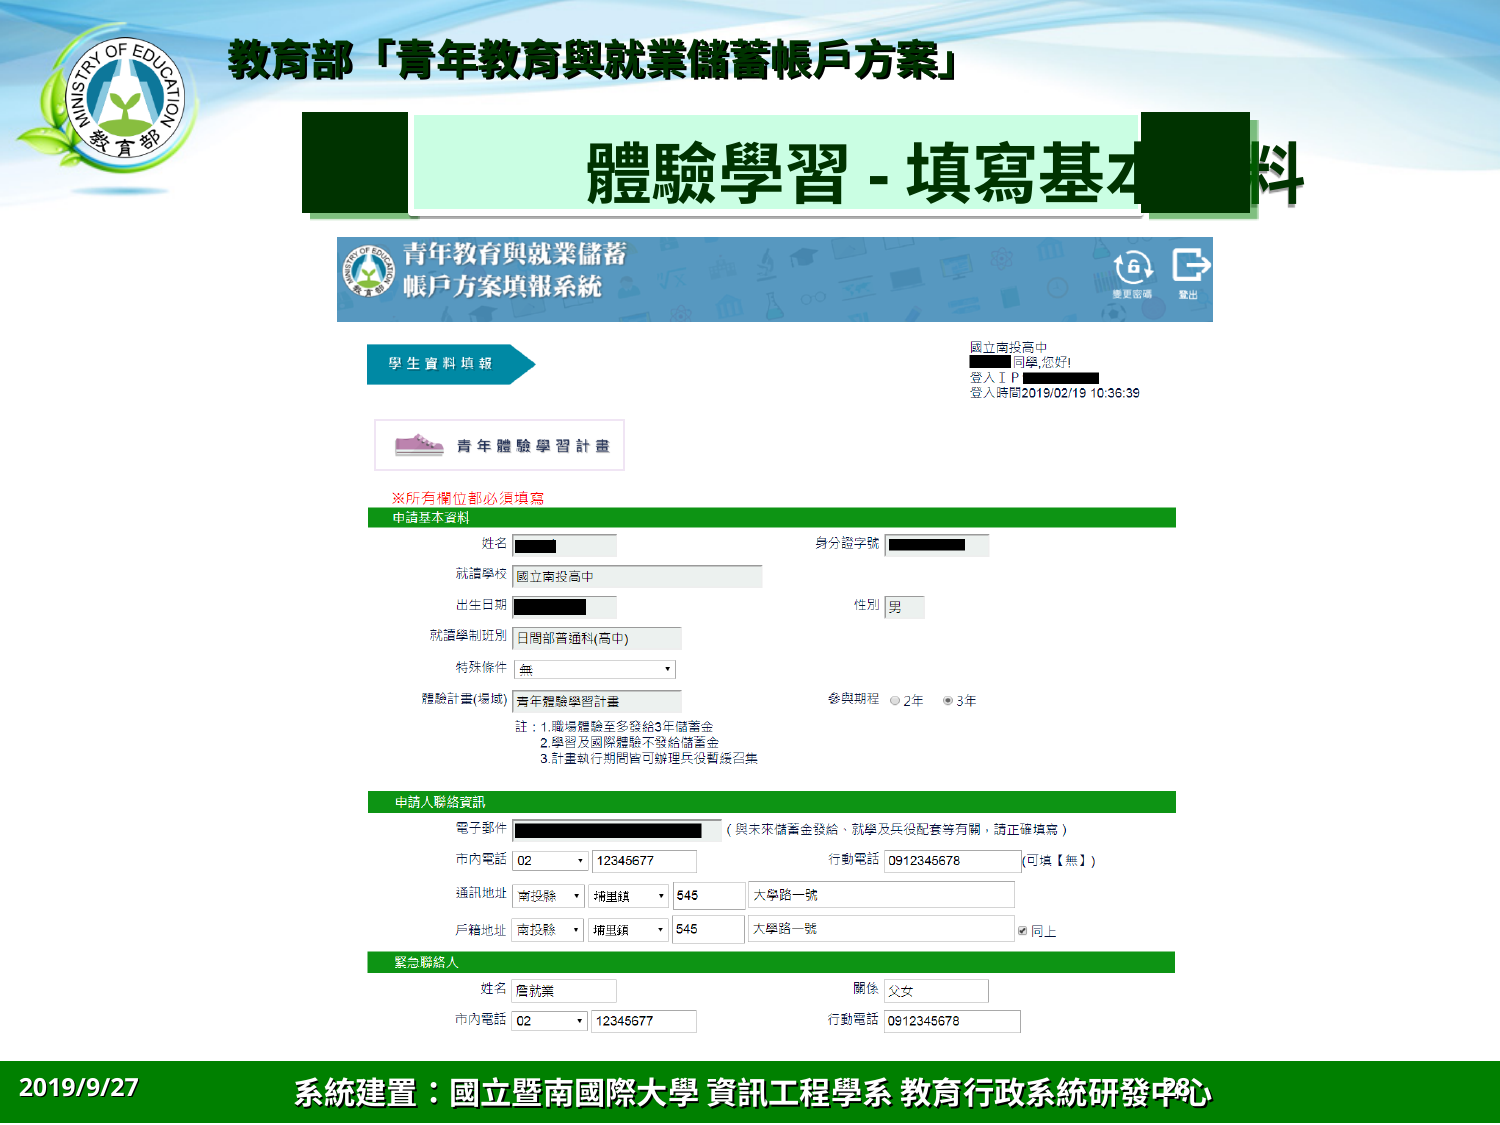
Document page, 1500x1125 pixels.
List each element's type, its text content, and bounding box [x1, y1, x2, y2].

text_box [302, 112, 411, 213]
text_box 體驗學習-填寫基本資料 [411, 112, 1141, 213]
text_box 2019/9/27 [3, 1063, 354, 1117]
picture [337, 237, 1213, 1038]
text_box 28 [1147, 1063, 1498, 1117]
text_box 體驗學習-填寫基本資料 [1122, 163, 1134, 185]
text_box [1141, 112, 1250, 213]
